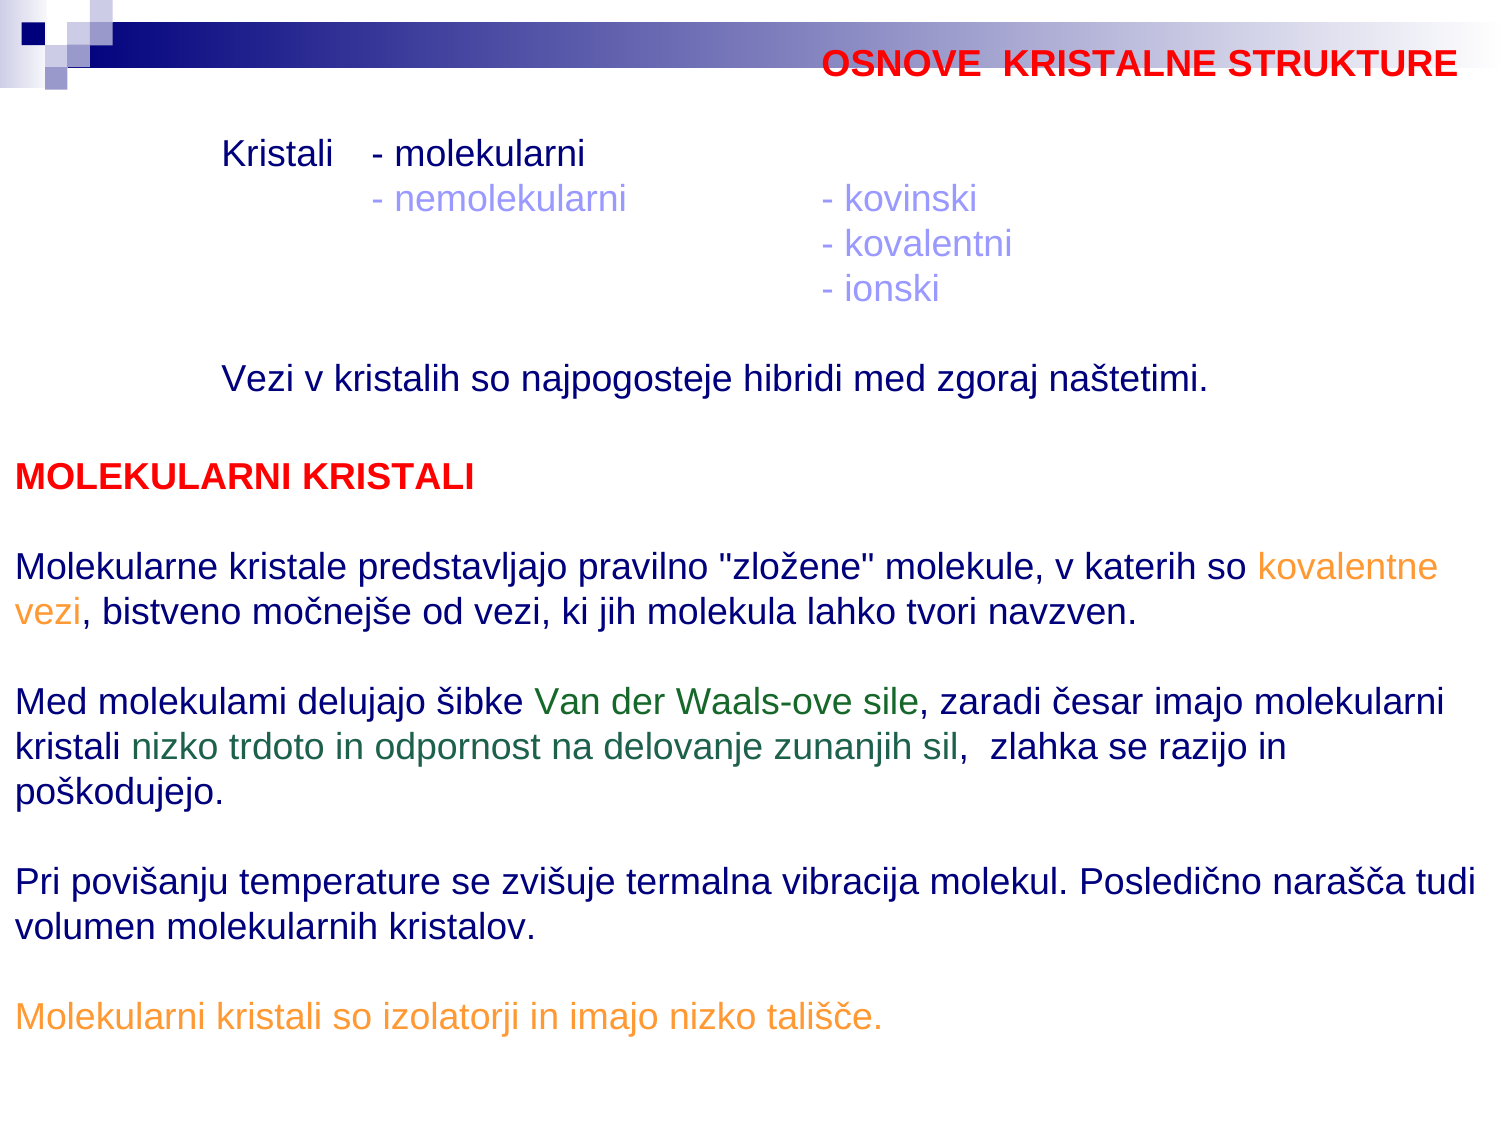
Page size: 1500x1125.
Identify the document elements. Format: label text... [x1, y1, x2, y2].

text_box MOLEKULARNI KRISTALI Molekularne kristale predstavljajo pravilno "zložene" molekule, v katerih so kovalentne vezi, bistveno močnejše od vezi, ki jih molekula lahko tvori navzven. Med molekulami delujajo šibke Van der Waals-ove sile, zaradi česar imajo molekularni kristali nizko trdoto in odpornost na delovanje zunanjih sil, zlahka se razijo in poškodujejo. Pri povišanju temperature se zvišuje termalna vibracija molekul. Posledično narašča tudi volumen molekularnih kristalov. Molekularni kristali so izolatorji in imajo nizko tališče. [0, 444, 1500, 1045]
text_box OSNOVE KRISTALNE STRUKTURE Kristali - molekularni - nemolekularni - kovinski - kovalentni - ionski Vezi v kristalih so najpogosteje hibridi med zgoraj naštetimi. [206, 31, 1474, 407]
